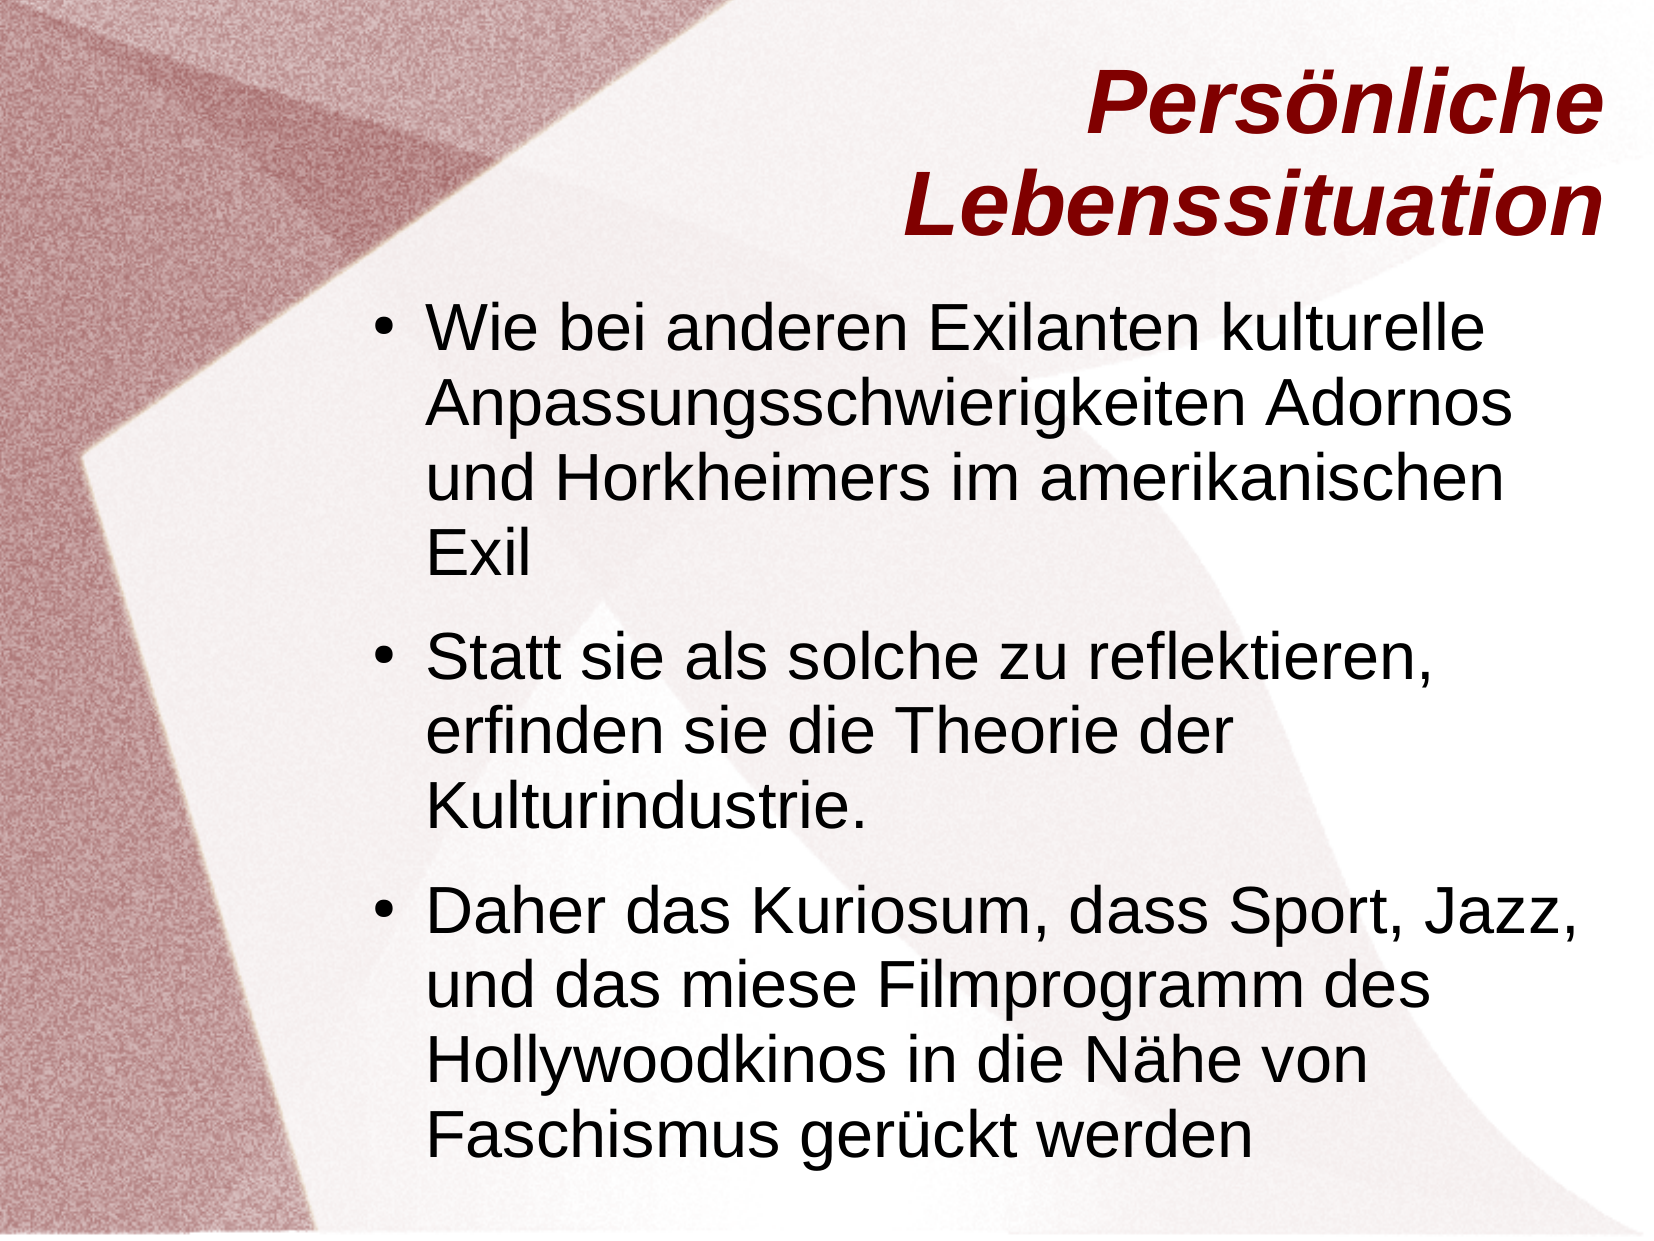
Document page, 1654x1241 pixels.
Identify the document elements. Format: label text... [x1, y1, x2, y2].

title Persönliche Lebenssituation [596, 50, 1607, 256]
list Wie bei anderen Exilanten kulturelle Anpassungsschwierigkeiten Adornos und Horkheimers im amerikanischen Exil Statt sie als solche zu reflektieren, erfinden sie die Theorie der Kulturindustrie. Daher das Kuriosum, dass Sport, Jazz, und das miese Filmprogramm des Hollywoodkinos in die Nähe von Faschismus gerückt werden [354, 290, 1601, 1172]
picture [0, 0, 1654, 1241]
